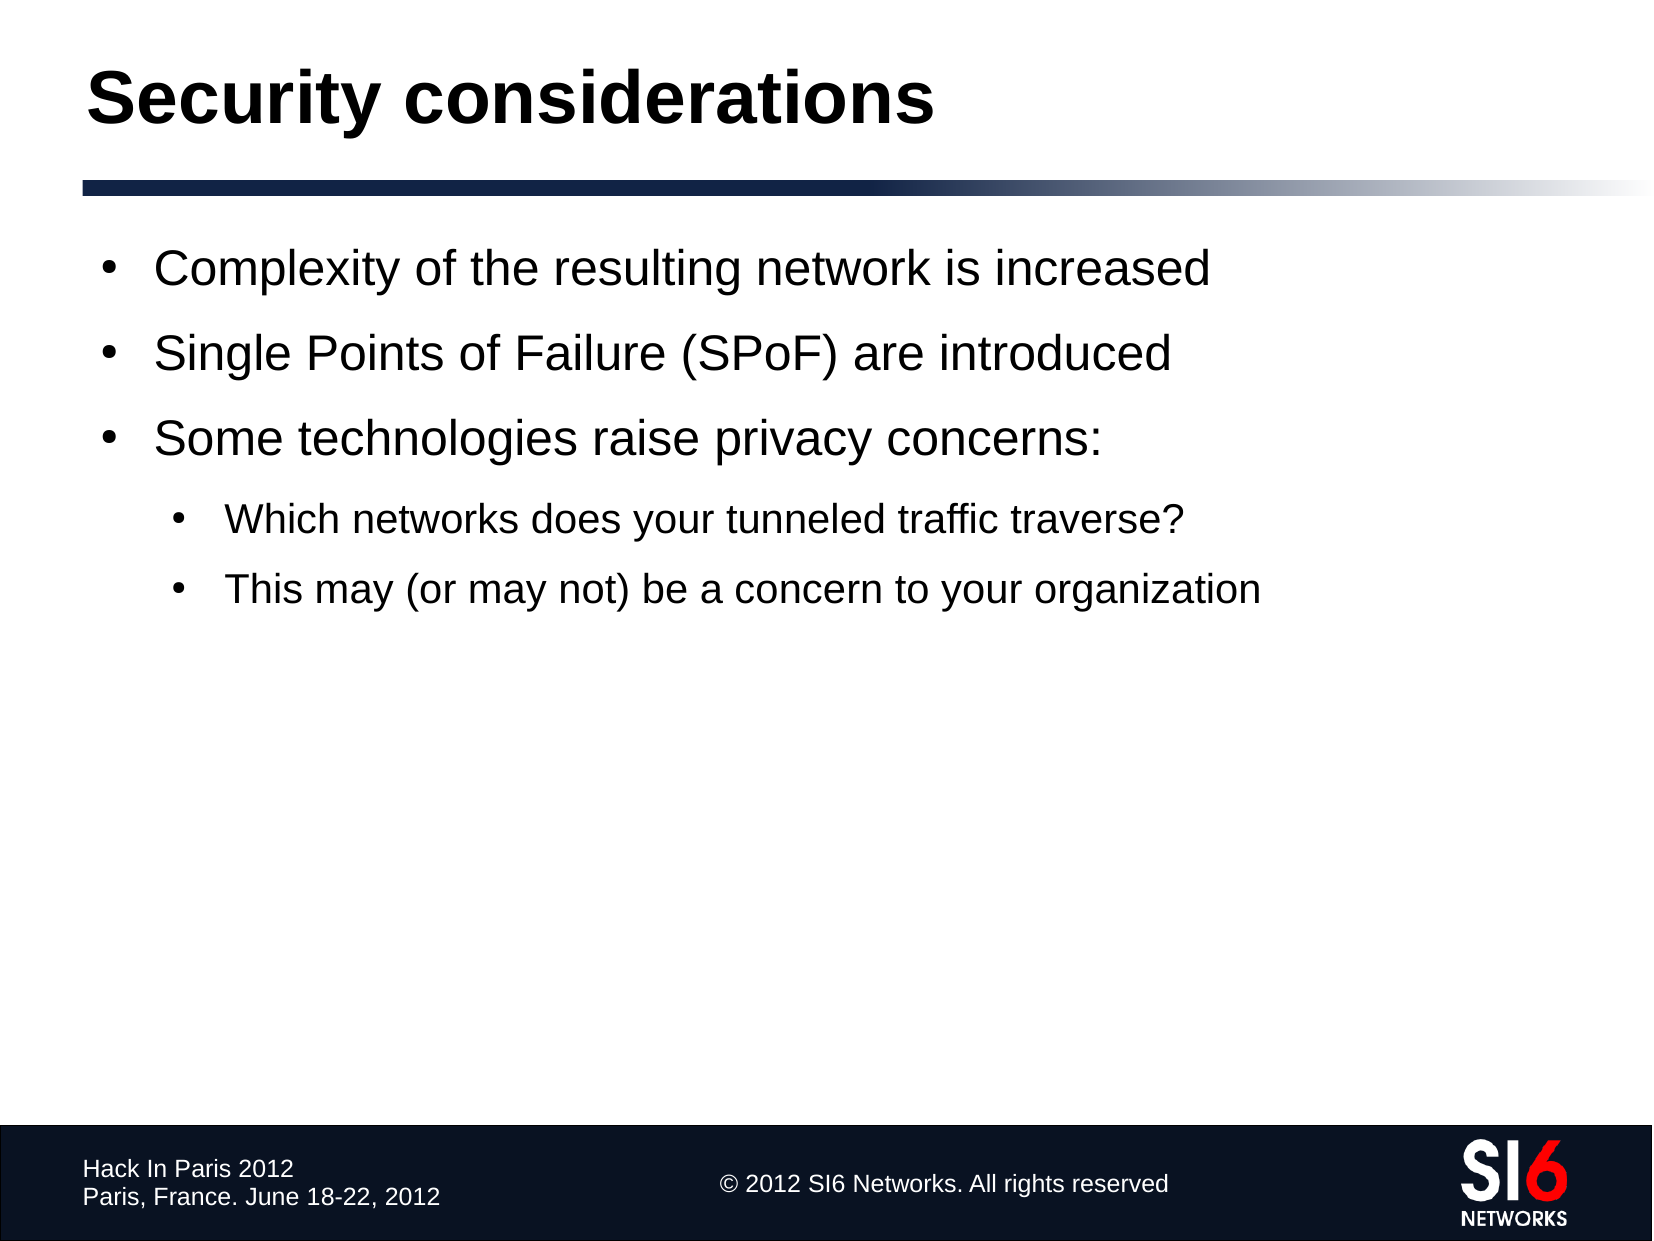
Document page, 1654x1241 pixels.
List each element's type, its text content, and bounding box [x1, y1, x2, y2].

picture [1461, 1139, 1567, 1226]
title Security considerations [86, 30, 1576, 166]
list Complexity of the resulting network is increased Single Points of Failure (SPoF) are introduced Some technologies raise privacy concerns: Which networks does your tunneled traffic traverse? This may (or may not) be a concern to your organization [82, 240, 1571, 1109]
